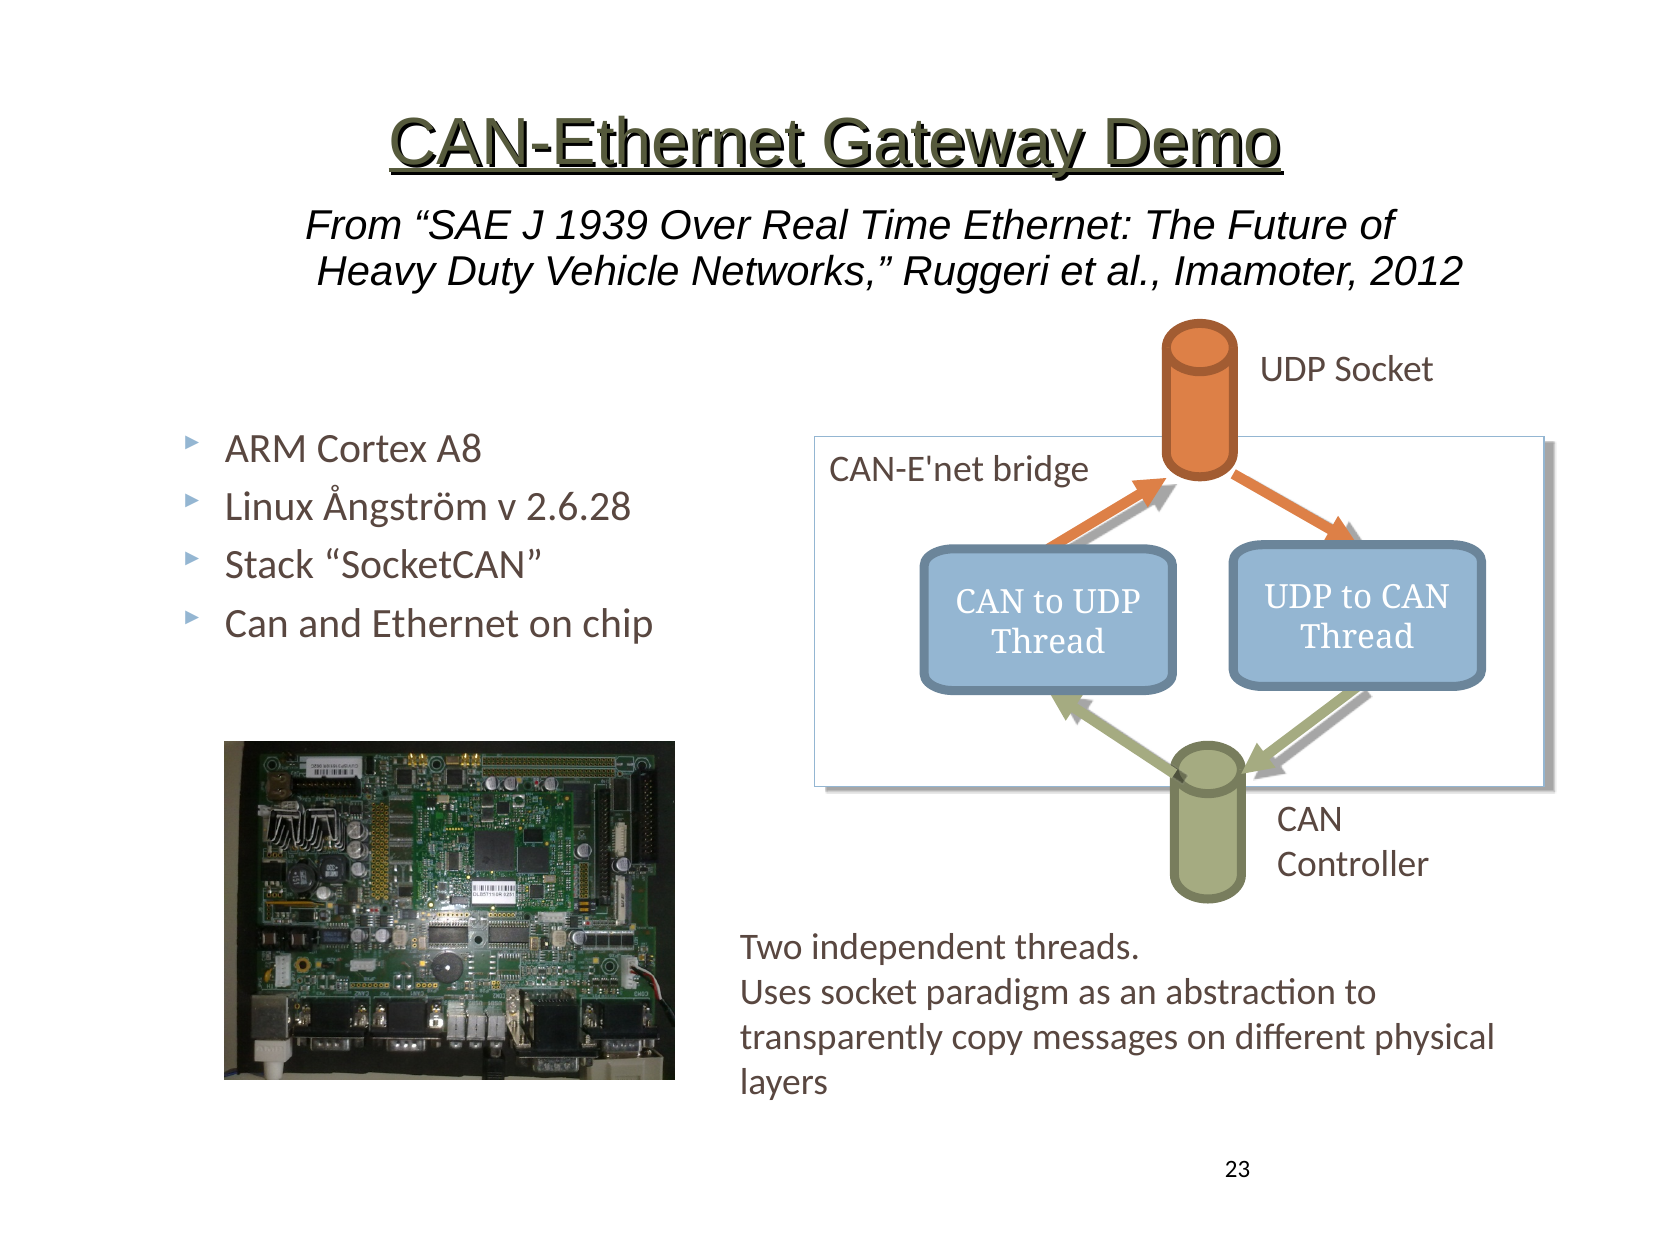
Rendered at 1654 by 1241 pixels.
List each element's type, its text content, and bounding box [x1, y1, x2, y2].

text_box <number> [1174, 1130, 1525, 1191]
text_box UDP Socket [1244, 336, 1463, 397]
text_box [1166, 323, 1234, 477]
text_box CAN-E'net bridge [814, 436, 1544, 787]
text_box [1174, 745, 1242, 899]
text_box CAN Controller [1262, 786, 1481, 892]
text_box CAN to UDP Thread [924, 548, 1173, 691]
text_box From “SAE J 1939 Over Real Time Ethernet: The Future of Heavy Duty Vehicle Networks,” Ruggeri et al., Imamoter, 2012 [290, 194, 1478, 302]
text_box Two independent threads. Uses socket paradigm as an abstraction to transparently copy messages on different physical layers [724, 914, 1550, 1110]
picture [224, 741, 675, 1080]
title CAN-Ethernet Gateway Demo [159, 90, 1510, 194]
list ARM Cortex A8 Linux Ångström v 2.6.28 Stack “SocketCAN” Can and Ethernet on chip [150, 412, 788, 712]
text_box UDP to CAN Thread [1233, 544, 1482, 687]
